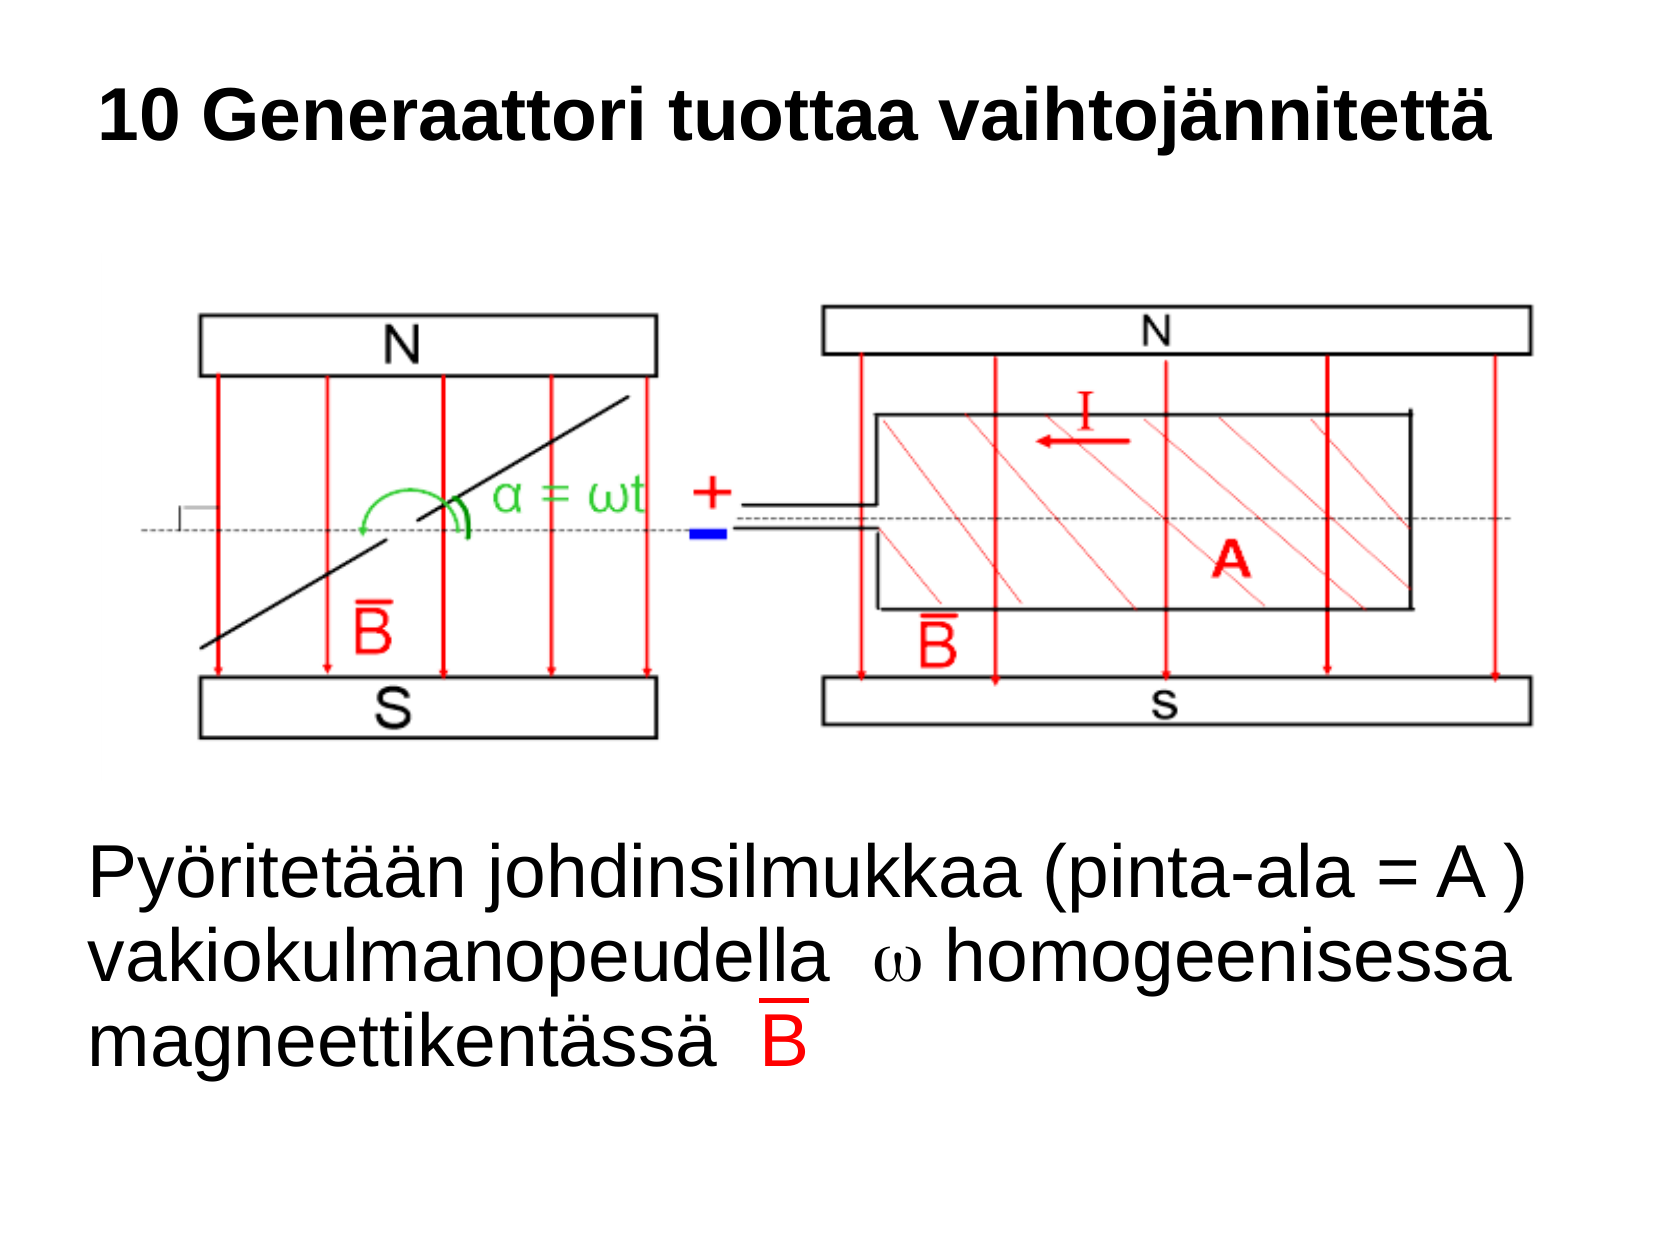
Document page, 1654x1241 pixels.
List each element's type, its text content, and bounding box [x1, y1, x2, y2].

picture [100, 253, 1576, 781]
text_box Pyöritetään johdinsilmukkaa (pinta-ala = A ) vakiokulmanopeudella w homogeenisessa magneettikentässä B [73, 822, 1595, 1098]
text_box 10 Generaattori tuottaa vaihtojännitettä [82, 65, 1583, 249]
